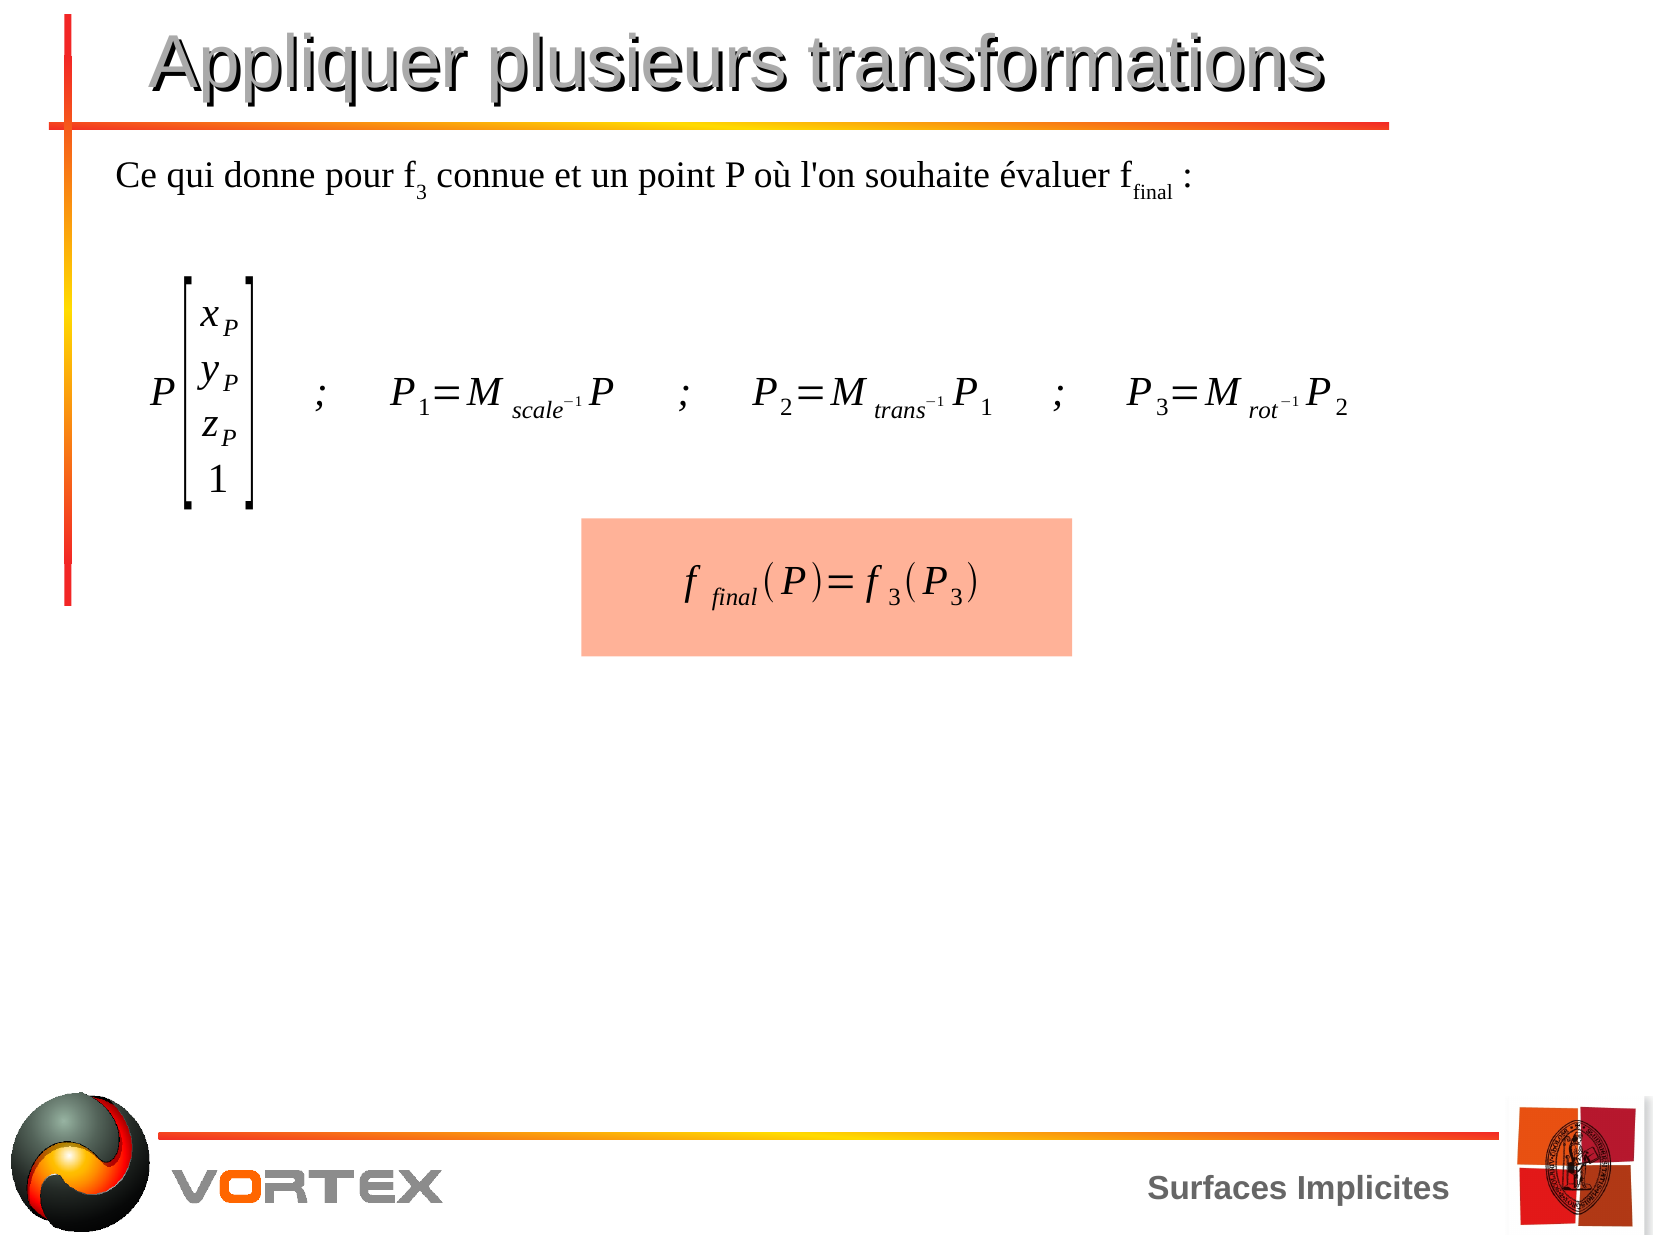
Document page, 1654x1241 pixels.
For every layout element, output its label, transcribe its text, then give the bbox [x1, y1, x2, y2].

list Ce qui donne pour f3 connue et un point P où l'on souhaite évaluer ffinal : [97, 153, 1571, 1109]
chart [139, 274, 1355, 512]
picture [11, 1092, 443, 1232]
picture [1505, 1096, 1653, 1235]
title Appliquer plusieurs transformations [82, 4, 1392, 120]
chart [668, 558, 985, 611]
